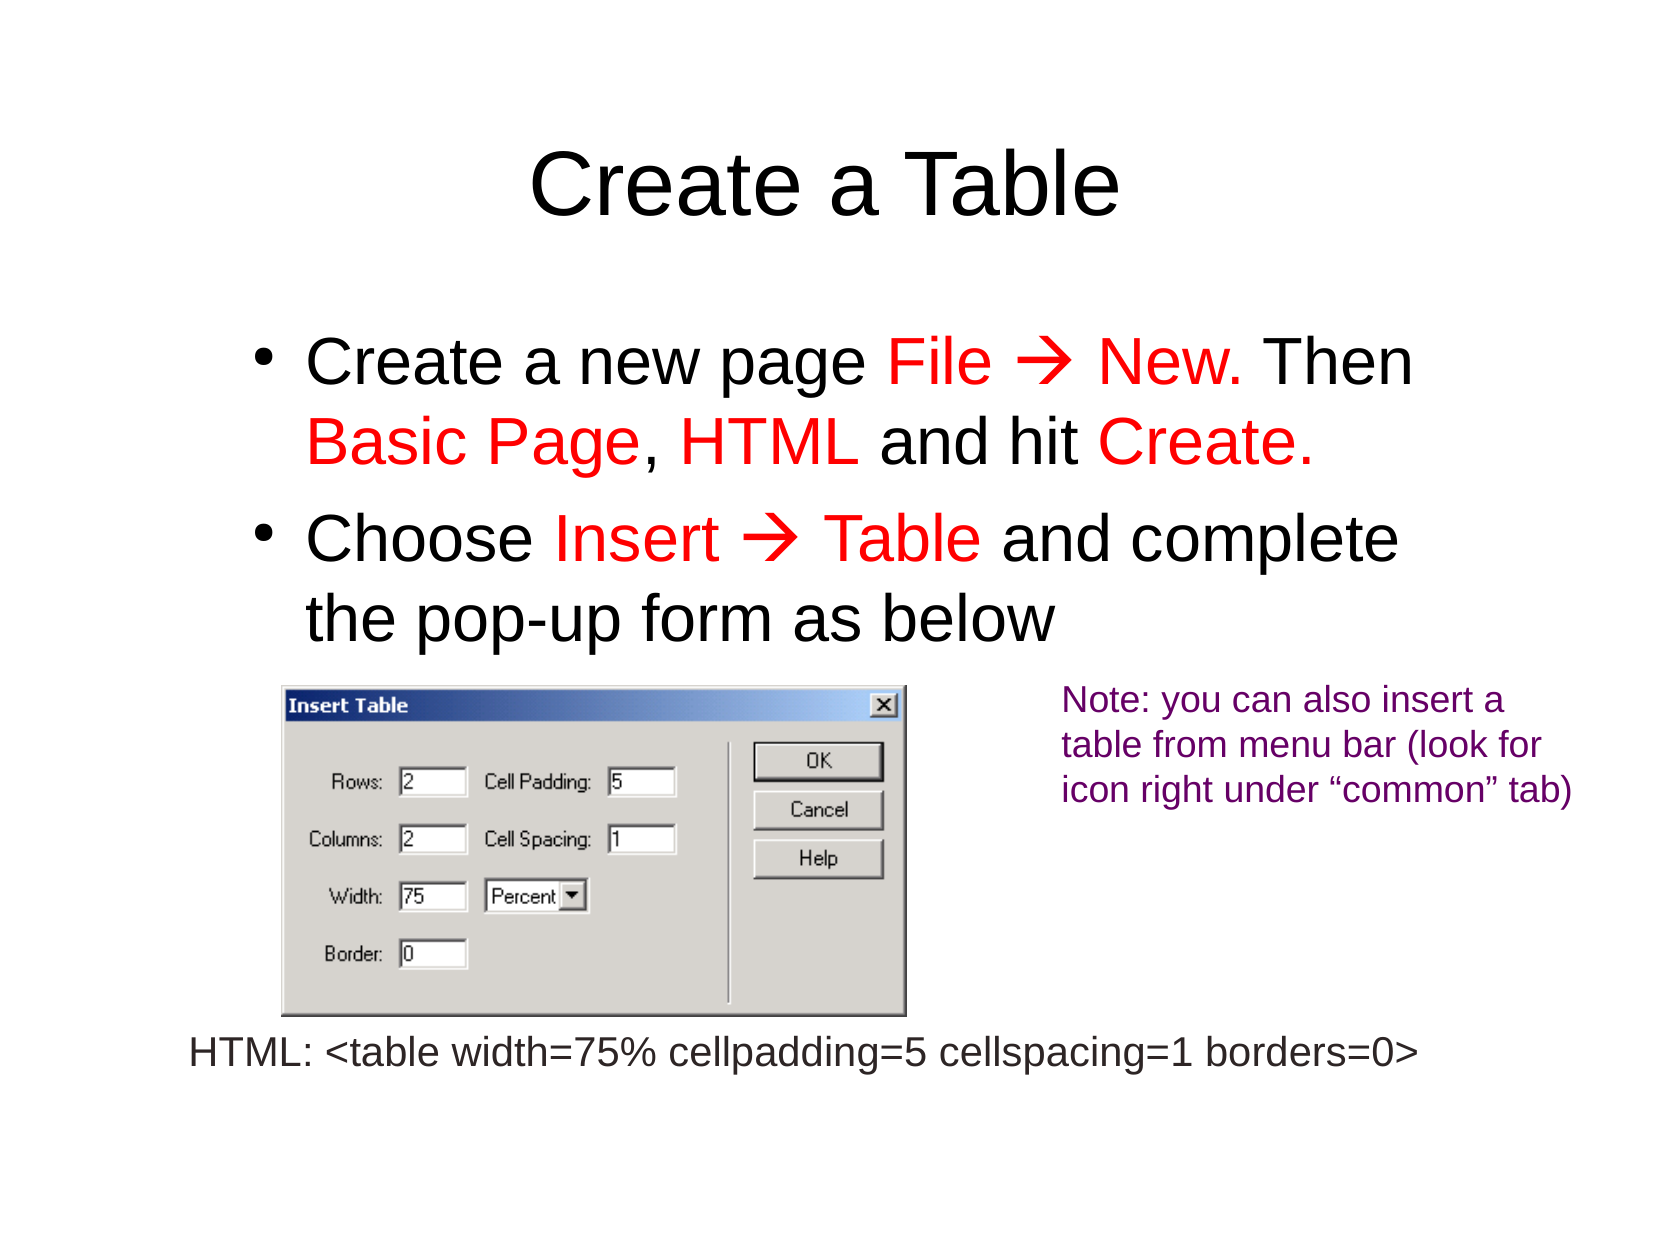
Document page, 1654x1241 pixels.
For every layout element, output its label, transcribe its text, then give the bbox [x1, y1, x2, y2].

title Create a Table [219, 85, 1432, 273]
picture [281, 685, 907, 1017]
text_box Note: you can also insert a table from menu bar (look for icon right under “common” tab) [1046, 667, 1589, 818]
list Create a new page File  New. Then Basic Page, HTML and hit Create. Choose Insert  Table and complete the pop-up form as below [219, 310, 1432, 986]
text_box HTML: <table width=75% cellpadding=5 cellspacing=1 borders=0> [173, 1017, 1446, 1083]
